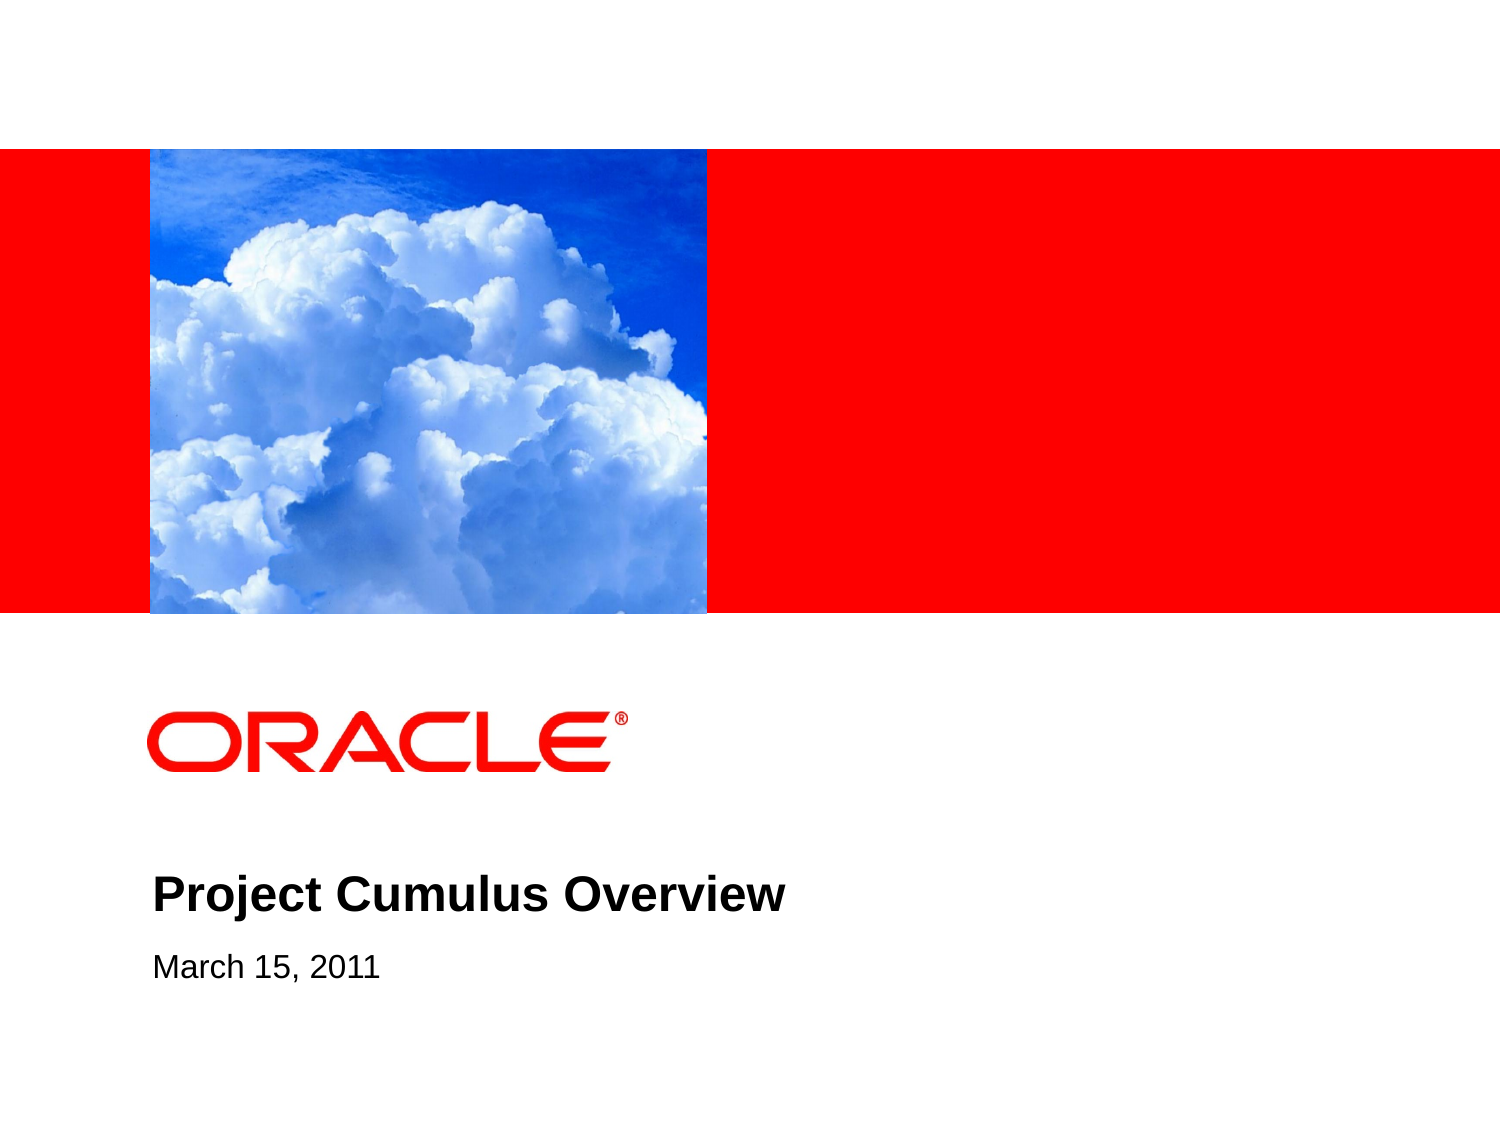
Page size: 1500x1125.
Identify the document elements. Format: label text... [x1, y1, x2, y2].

picture [147, 711, 628, 772]
title Project Cumulus Overview [137, 787, 1413, 929]
text_box March 15, 2011 [137, 937, 1188, 1063]
picture [0, 149, 1500, 614]
